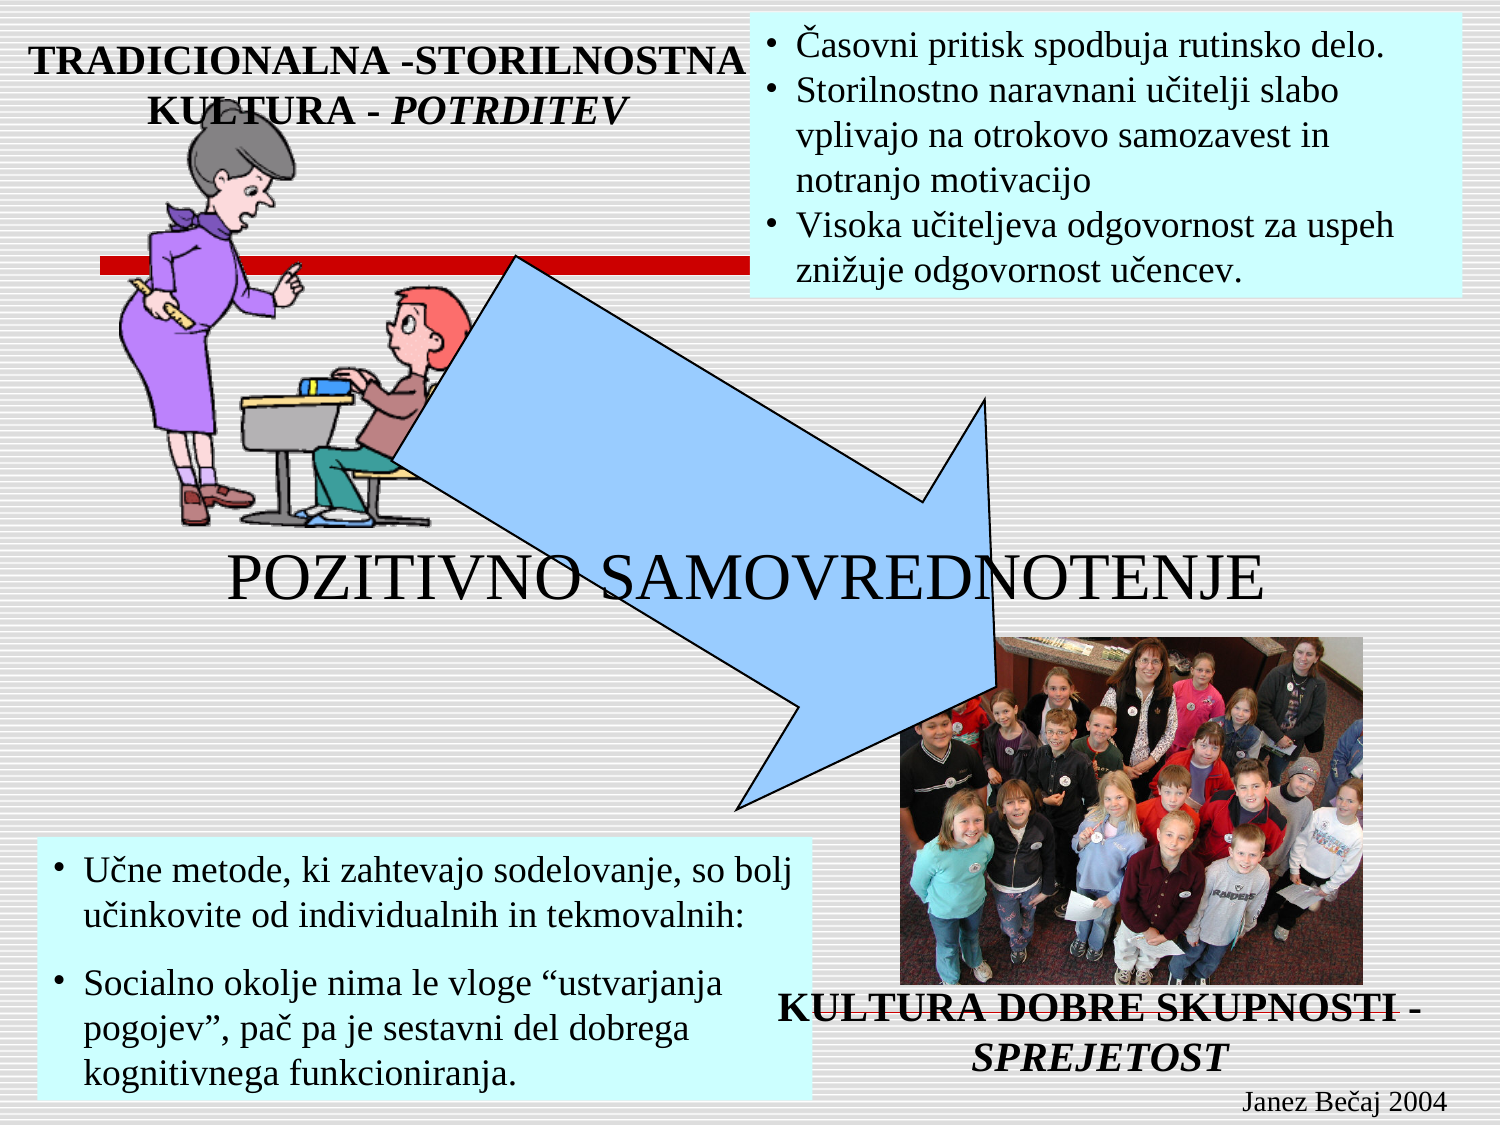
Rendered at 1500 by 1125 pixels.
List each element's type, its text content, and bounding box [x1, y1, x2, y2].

text_box TRADICIONALNA -STORILNOSTNA KULTURA - POTRDITEV [0, 24, 749, 141]
text_box Časovni pritisk spodbuja rutinsko delo. Storilnostno naravnani učitelji slabo vplivajo na otrokovo samozavest in notranjo motivacijo Visoka učiteljeva odgovornost za uspeh znižuje odgovornost učencev. [749, 12, 1463, 298]
text_box KULTURA DOBRE SKUPNOSTI -SPREJETOST [737, 972, 1463, 1088]
text_box [391, 255, 990, 524]
picture [0, 0, 1500, 1125]
text_box Učne metode, ki zahtevajo sodelovanje, so bolj učinkovite od individualnih in tekmovalnih: Socialno okolje nima le vloge “ustvarjanja pogojev”, pač pa je sestavni del dobrega kognitivnega funkcioniranja. [37, 836, 813, 1101]
text_box Janez Bečaj 2004 [1227, 1088, 1463, 1125]
text_box POZITIVNO SAMOVREDNOTENJE [211, 524, 1283, 621]
text_box [656, 621, 997, 810]
